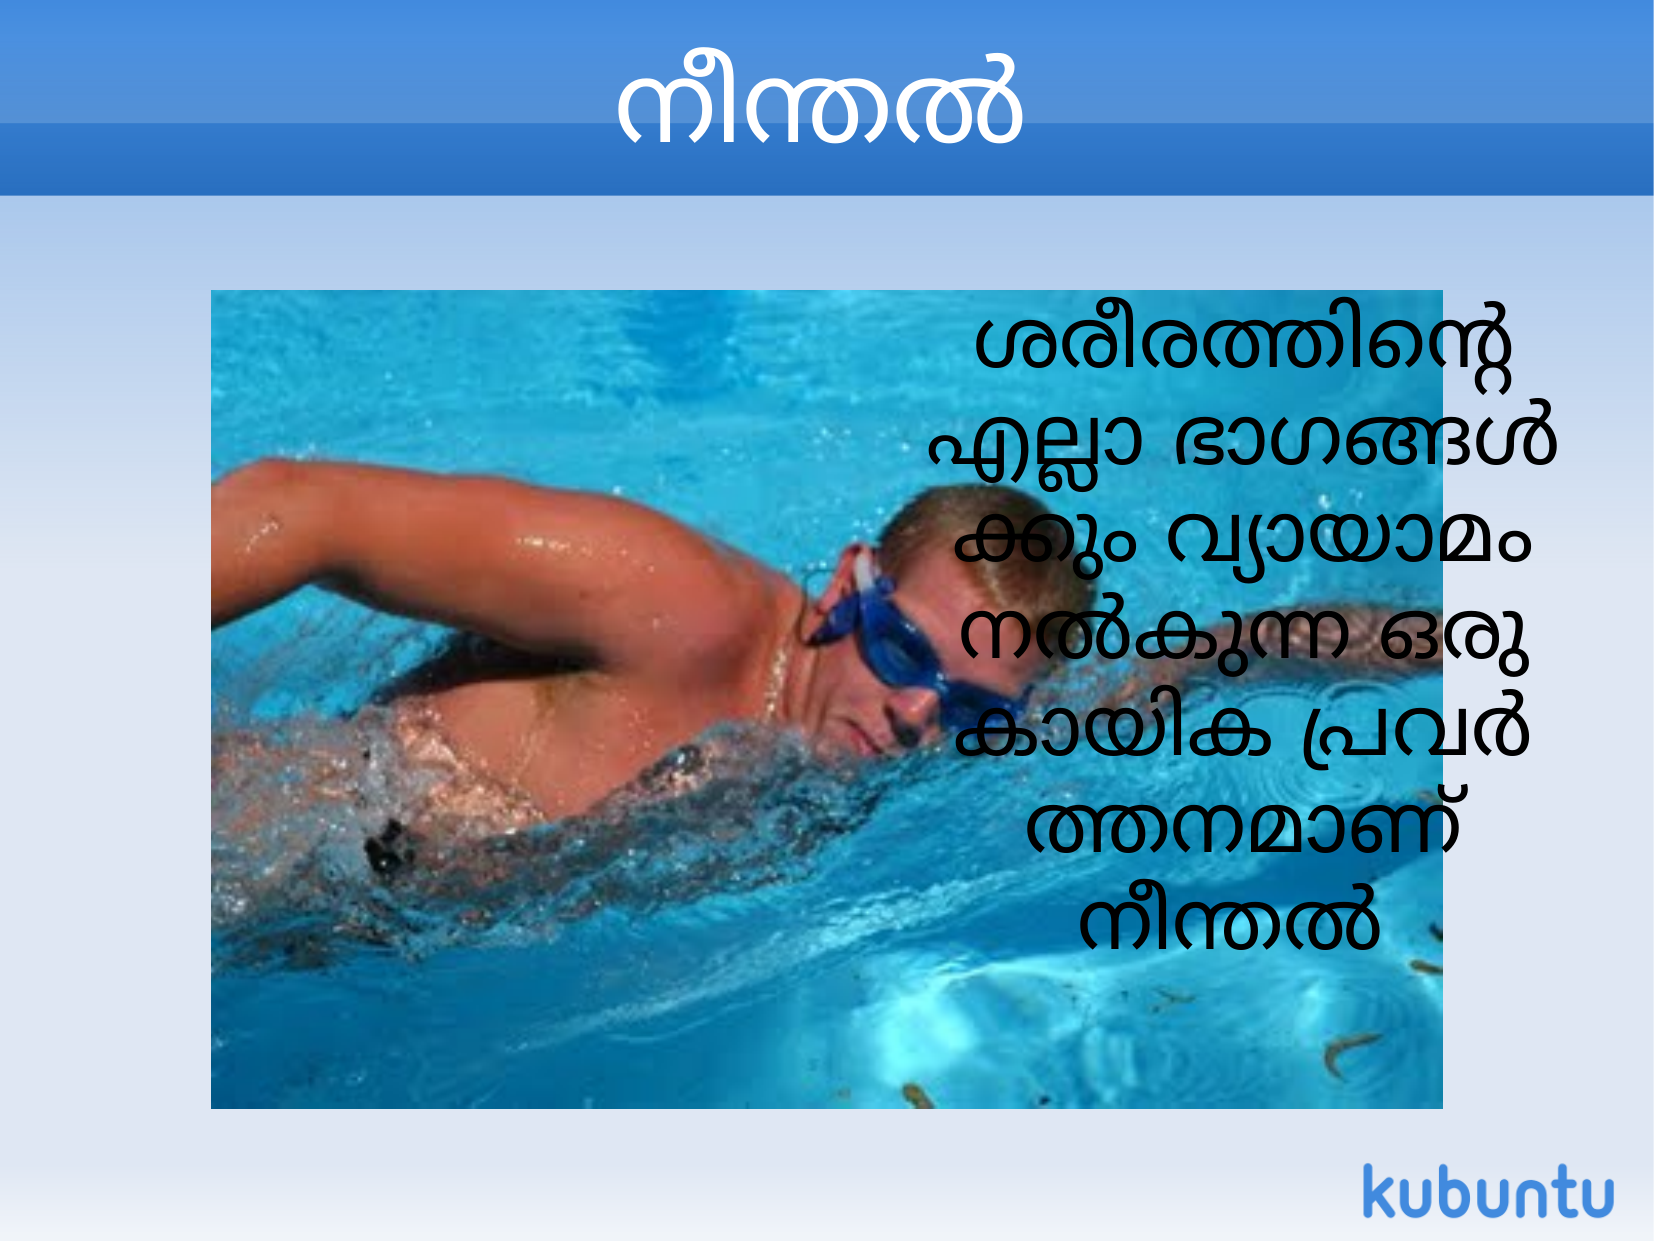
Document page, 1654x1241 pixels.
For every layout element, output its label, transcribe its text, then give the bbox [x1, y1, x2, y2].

title നീന്തല്‍ [76, 7, 1565, 200]
picture [0, 0, 1654, 1241]
list ശരീരത്തിന്റെ എല്ലാ ഭാഗങ്ങള്‍ക്കും വ്യായാമം നല്‍കുന്ന ഒരു കായിക പ്രവര്‍ത്തനമാണ് നീന്തല്‍ [845, 290, 1572, 1094]
